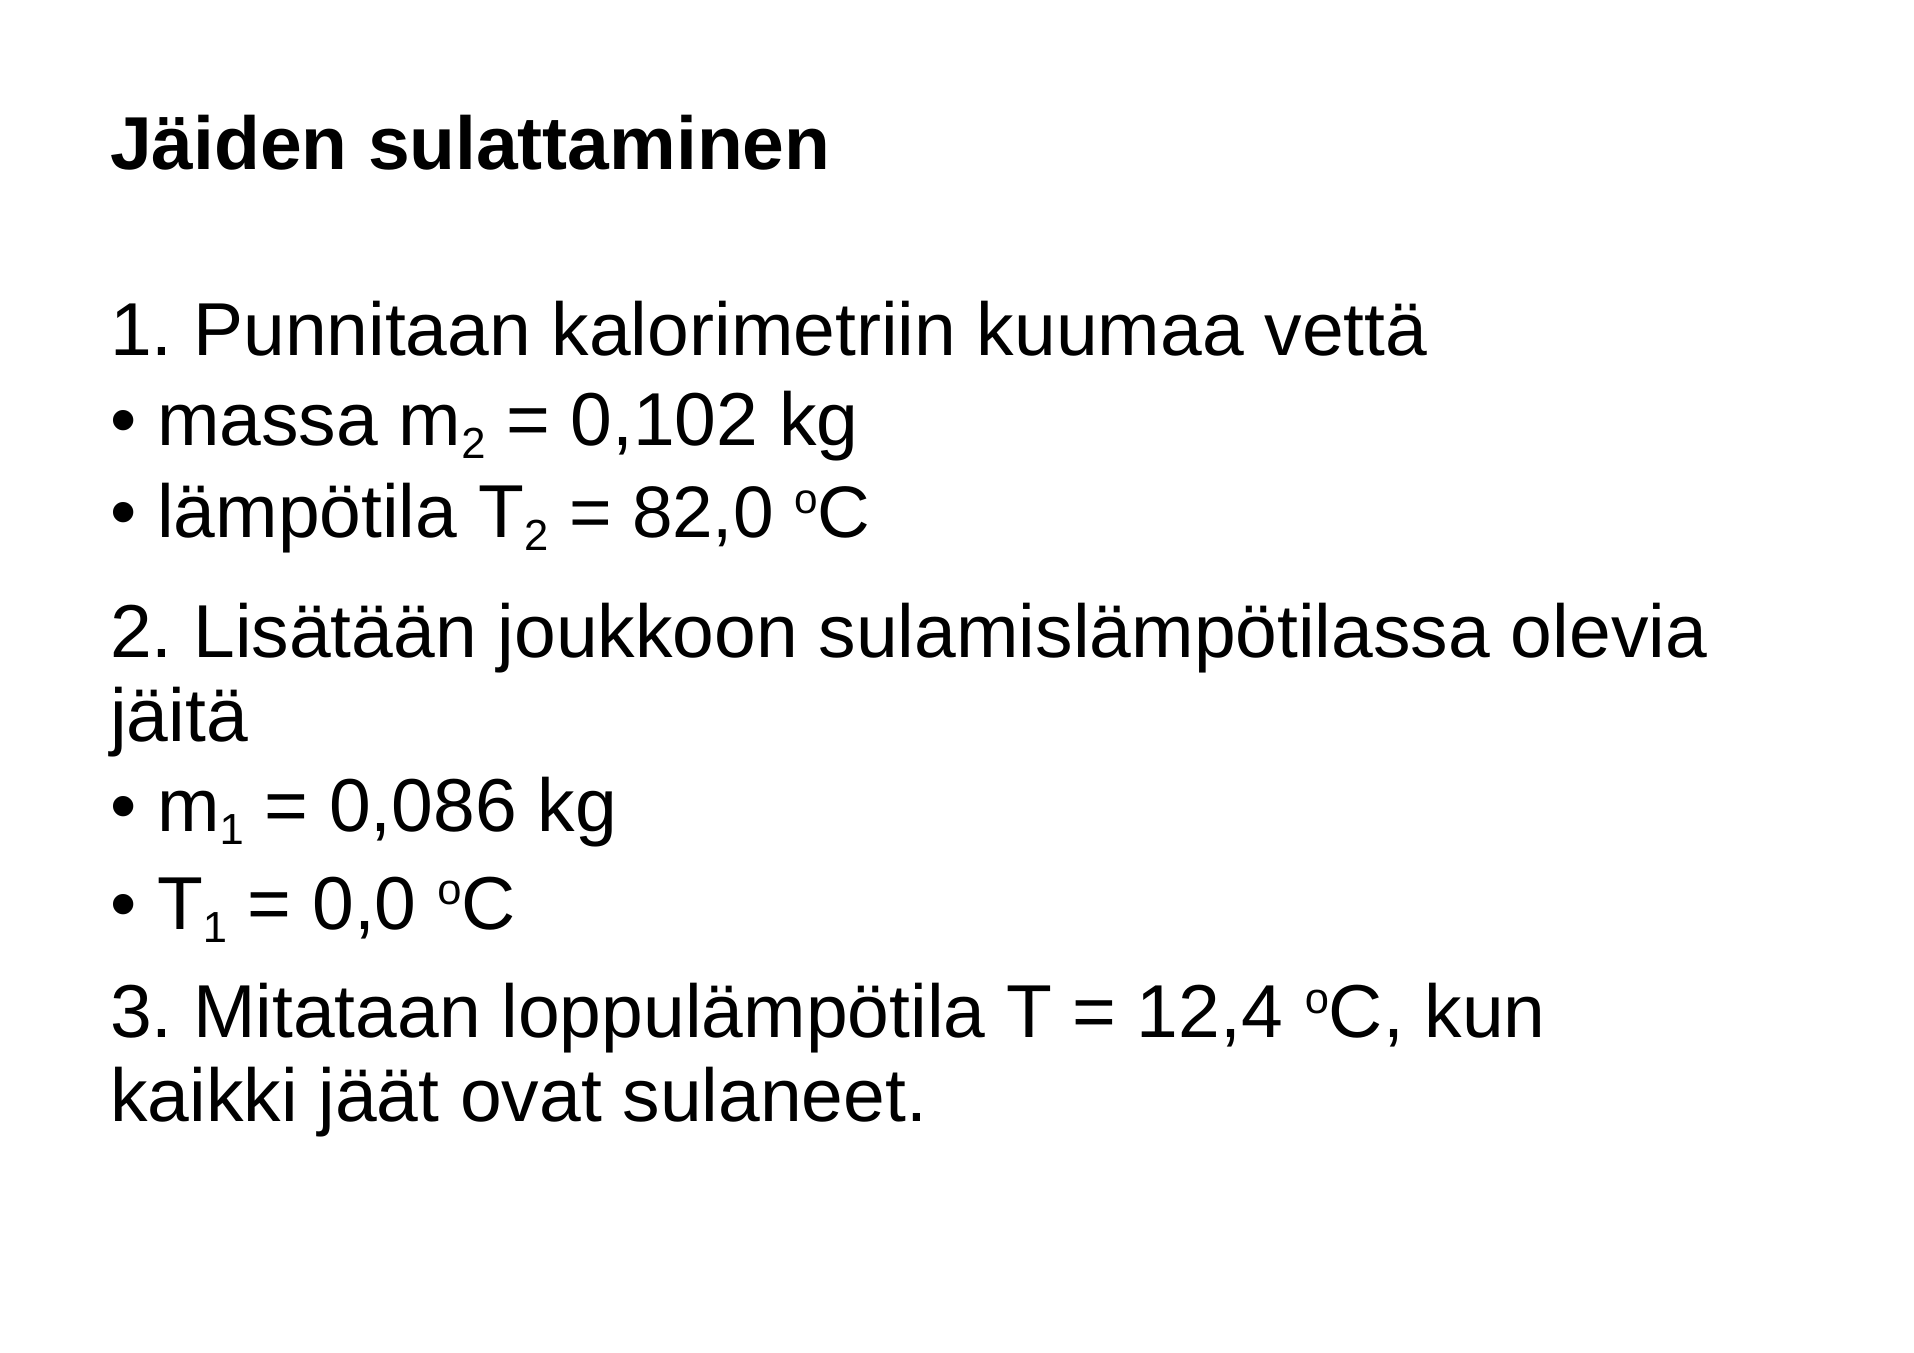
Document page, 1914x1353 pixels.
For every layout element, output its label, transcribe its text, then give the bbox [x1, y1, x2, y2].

text_box Jäiden sulattaminen 1. Punnitaan kalorimetriin kuumaa vettä • massa m2 = 0,102 kg • lämpötila T2 = 82,0 oC 2. Lisätään joukkoon sulamislämpötilassa olevia jäitä • m1 = 0,086 kg • T1 = 0,0 oC 3. Mitataan loppulämpötila T = 12,4 oC, kun kaikki jäät ovat sulaneet. [95, 89, 1736, 1260]
